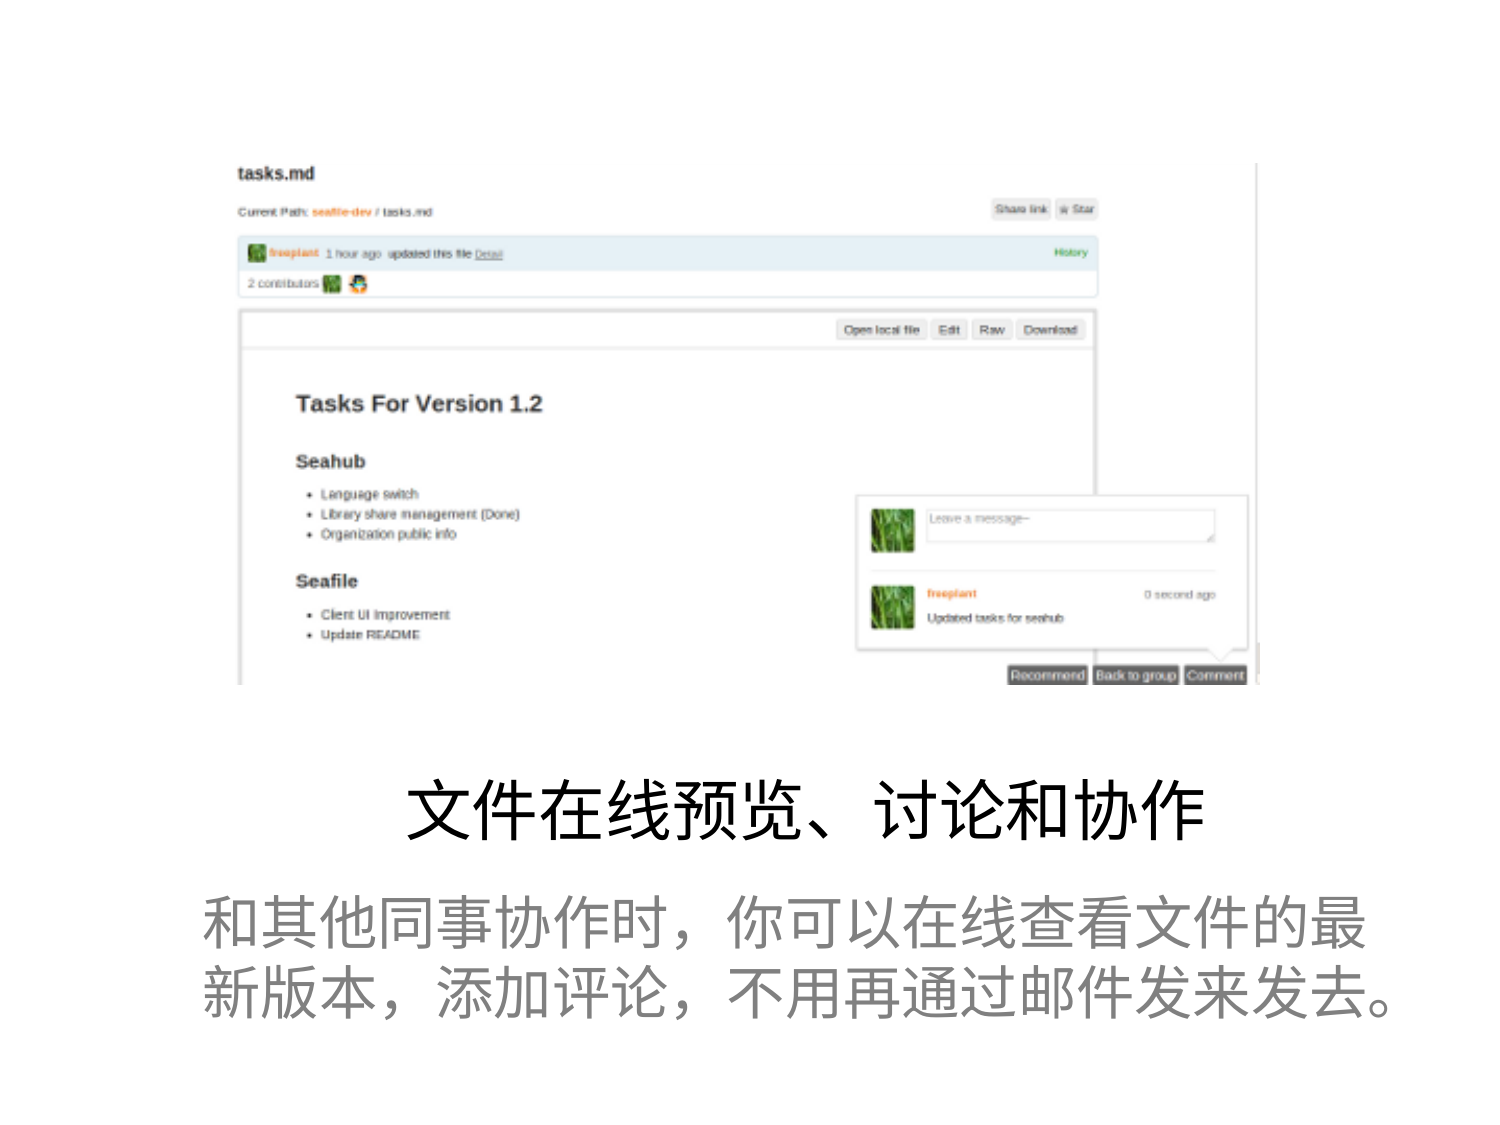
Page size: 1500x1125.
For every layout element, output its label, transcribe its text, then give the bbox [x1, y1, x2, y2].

picture [234, 163, 1260, 685]
text_box 文件在线预览、讨论和协作 [390, 761, 1222, 857]
text_box 和其他同事协作时，你可以在线查看文件的最新版本，添加评论，不用再通过邮件发来发去。 [164, 878, 1407, 1034]
